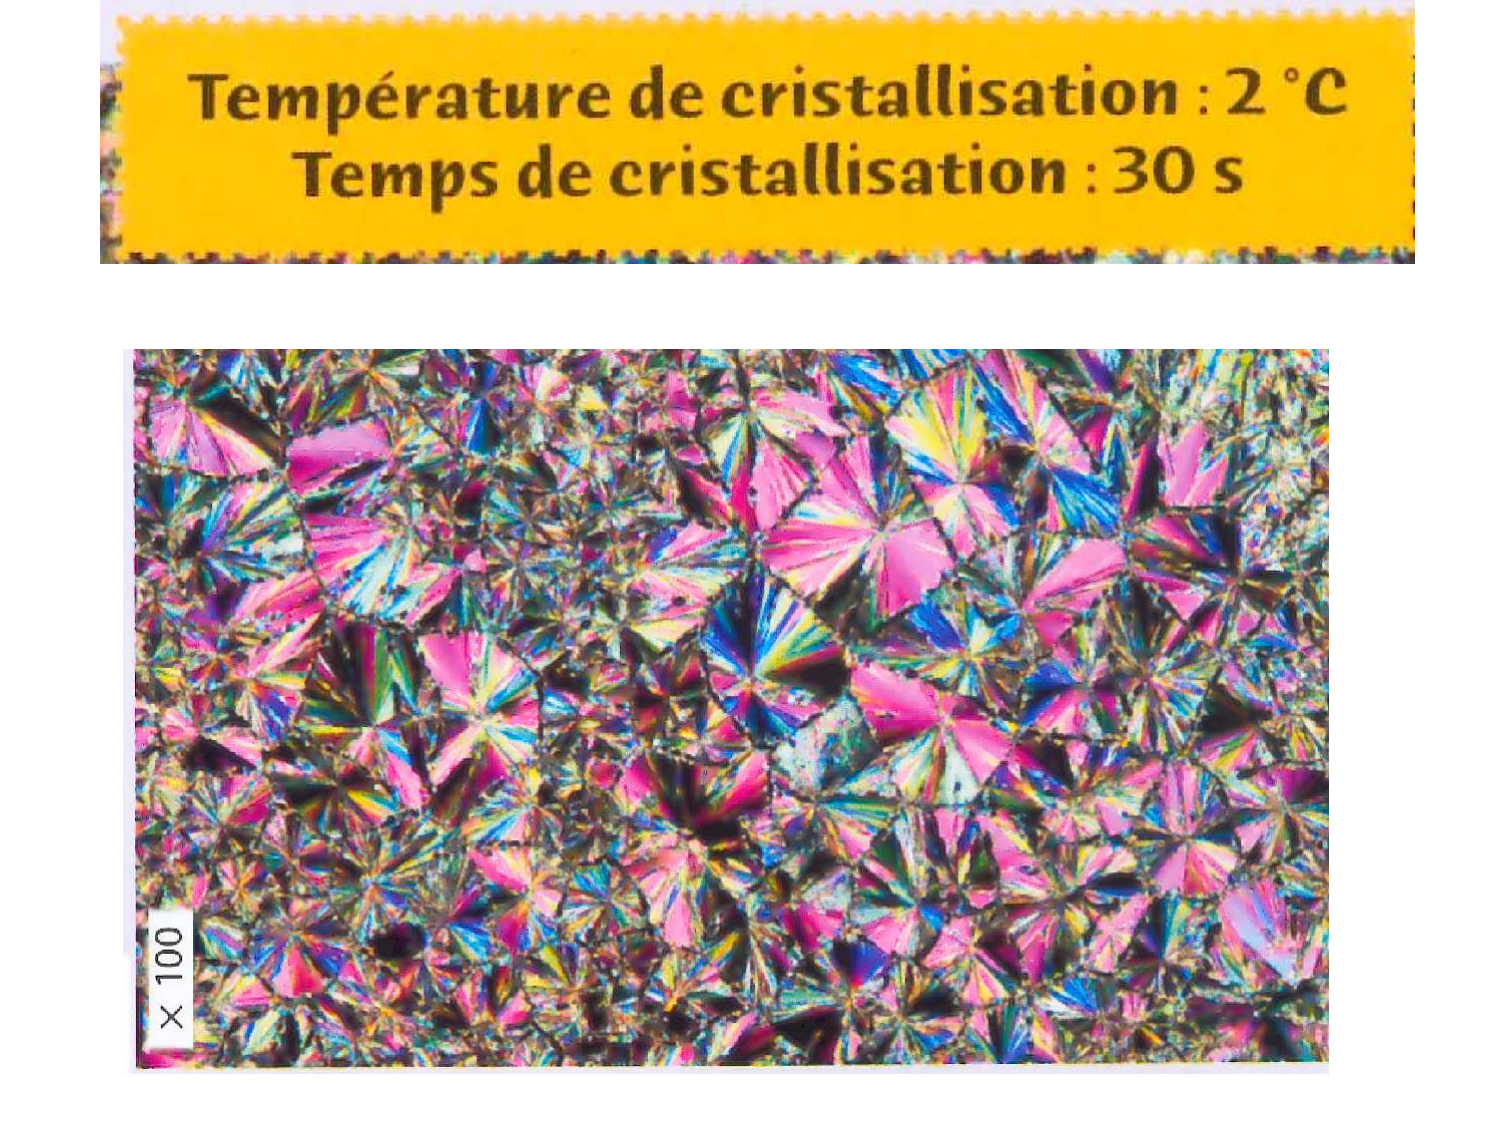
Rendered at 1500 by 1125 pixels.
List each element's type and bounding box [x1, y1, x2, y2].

picture [100, 0, 1415, 265]
picture [123, 349, 1329, 1074]
